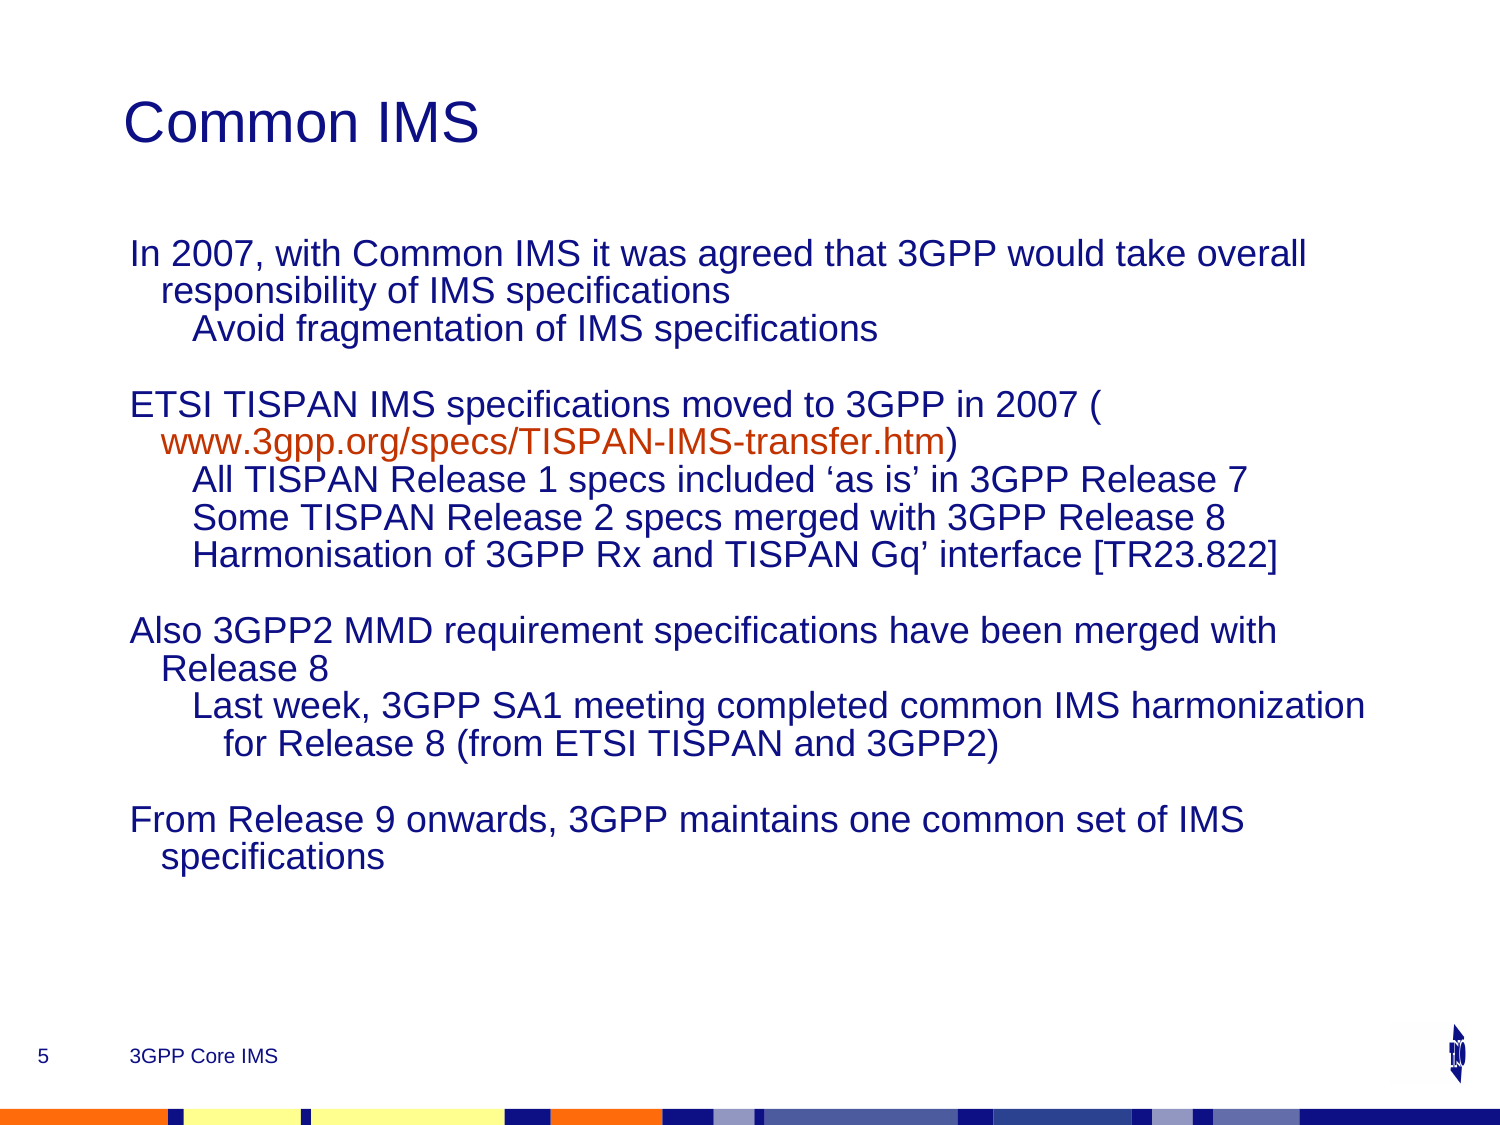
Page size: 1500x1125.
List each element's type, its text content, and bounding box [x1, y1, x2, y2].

title Common IMS [123, 90, 1364, 225]
list In 2007, with Common IMS it was agreed that 3GPP would take overall responsibility of IMS specifications Avoid fragmentation of IMS specifications ETSI TISPAN IMS specifications moved to 3GPP in 2007 (www.3gpp.org/specs/TISPAN-IMS-transfer.htm) All TISPAN Release 1 specs included ‘as is’ in 3GPP Release 7 Some TISPAN Release 2 specs merged with 3GPP Release 8 Harmonisation of 3GPP Rx and TISPAN Gq’ interface [TR23.822] Also 3GPP2 MMD requirement specifications have been merged with Release 8 Last week, 3GPP SA1 meeting completed common IMS harmonization for Release 8 (from ETSI TISPAN and 3GPP2) From Release 9 onwards, 3GPP maintains one common set of IMS specifications [129, 235, 1370, 941]
